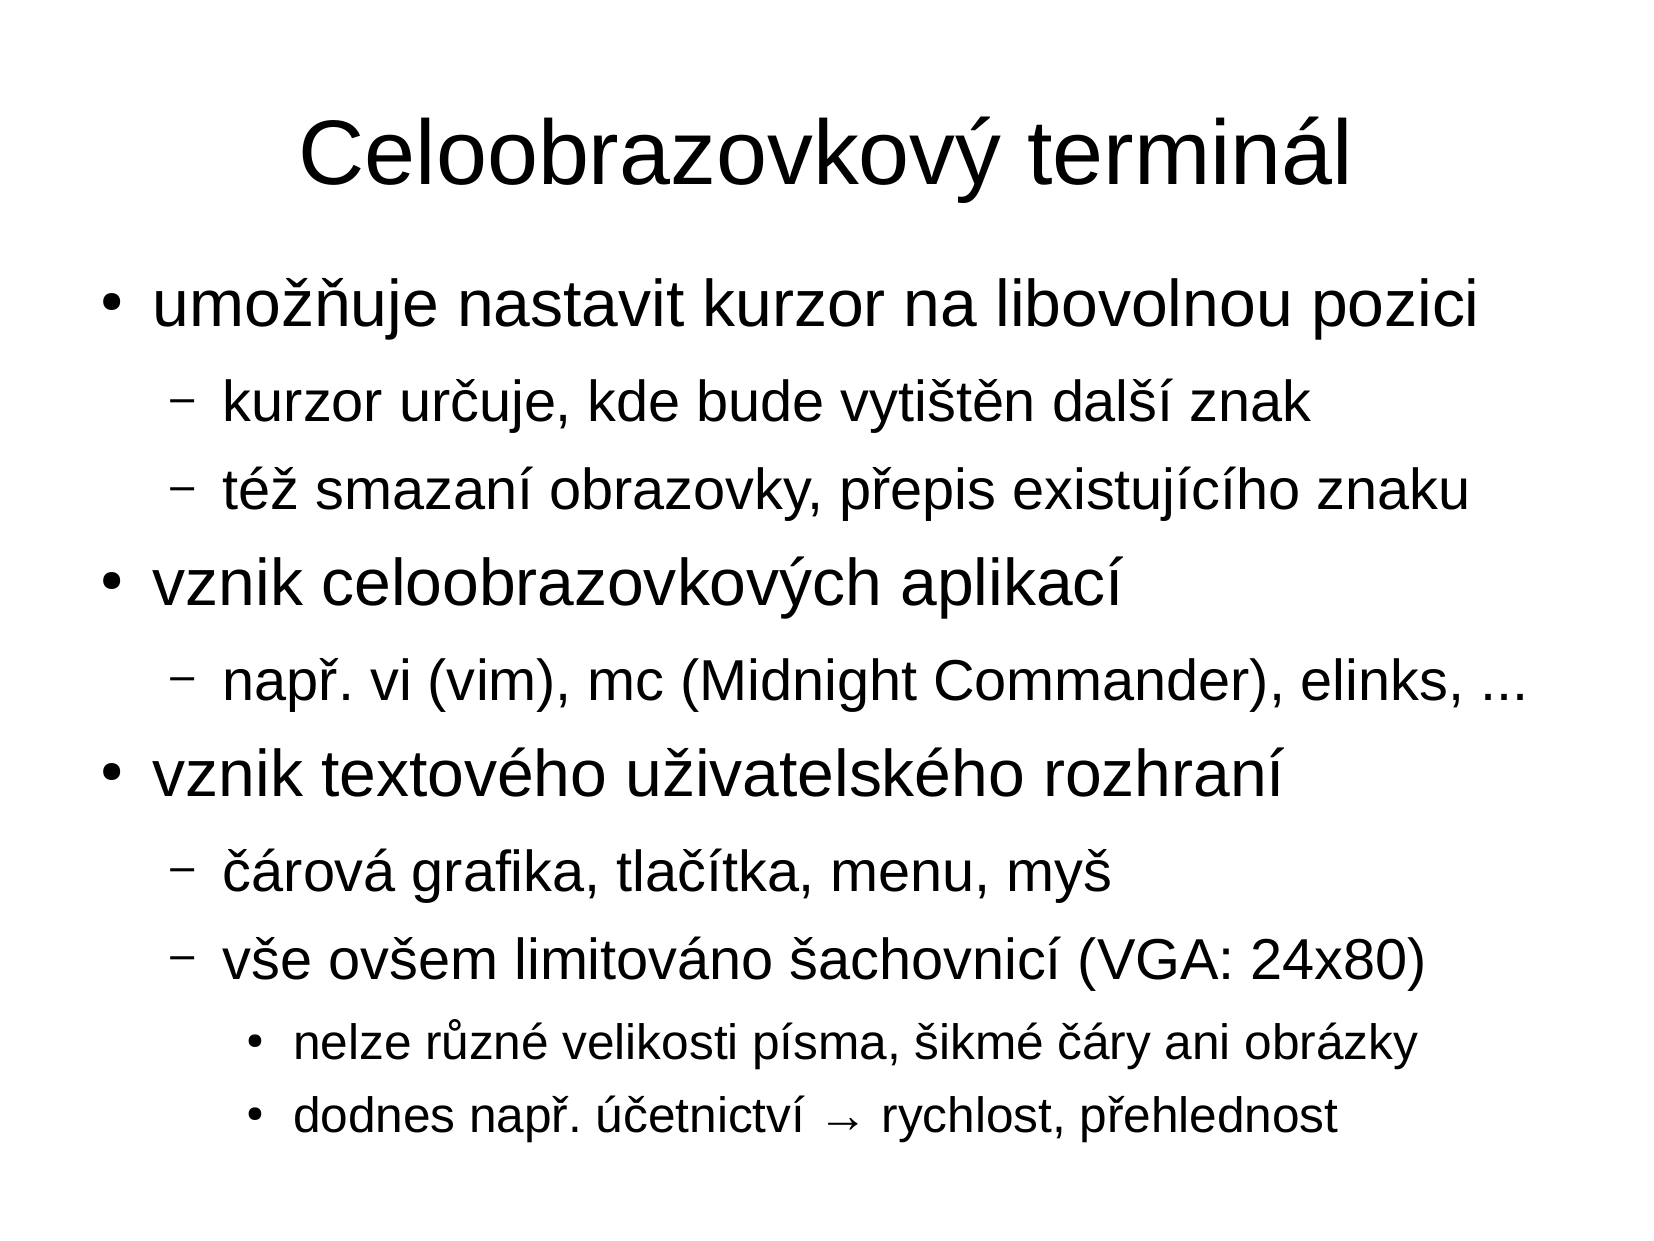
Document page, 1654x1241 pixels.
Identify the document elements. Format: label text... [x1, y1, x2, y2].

list umožňuje nastavit kurzor na libovolnou pozici kurzor určuje, kde bude vytištěn další znak též smazaní obrazovky, přepis existujícího znaku vznik celoobrazovkových aplikací např. vi (vim), mc (Midnight Commander), elinks, ... vznik textového uživatelského rozhraní čárová grafika, tlačítka, menu, myš vše ovšem limitováno šachovnicí (VGA: 24x80) nelze různé velikosti písma, šikmé čáry ani obrázky dodnes např. účetnictví → rychlost, přehlednost [82, 266, 1571, 1151]
title Celoobrazovkový terminál [82, 56, 1571, 250]
